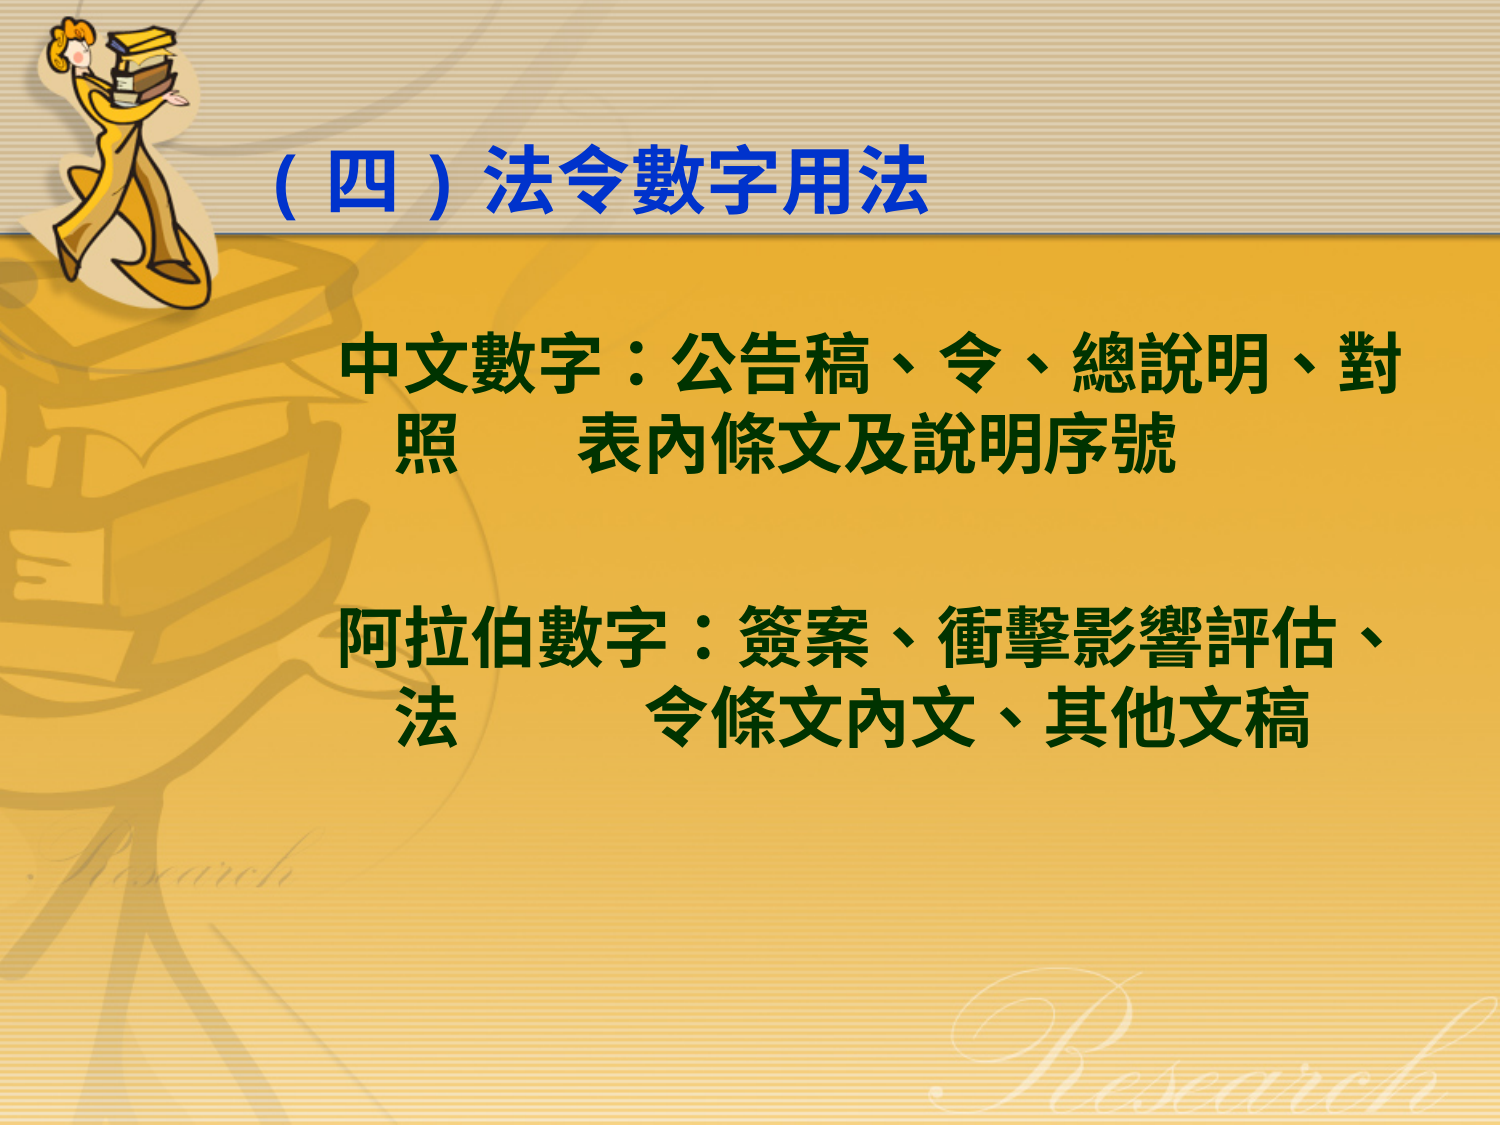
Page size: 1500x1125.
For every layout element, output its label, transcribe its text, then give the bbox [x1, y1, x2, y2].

list 中文數字：公告稿、令、總說明、對照 表內條文及說明序號 阿拉伯數字：簽案、衝擊影響評估、法 令條文內文、其他文稿 [265, 314, 1471, 1095]
title (四)法令數字用法 [247, 78, 1500, 232]
